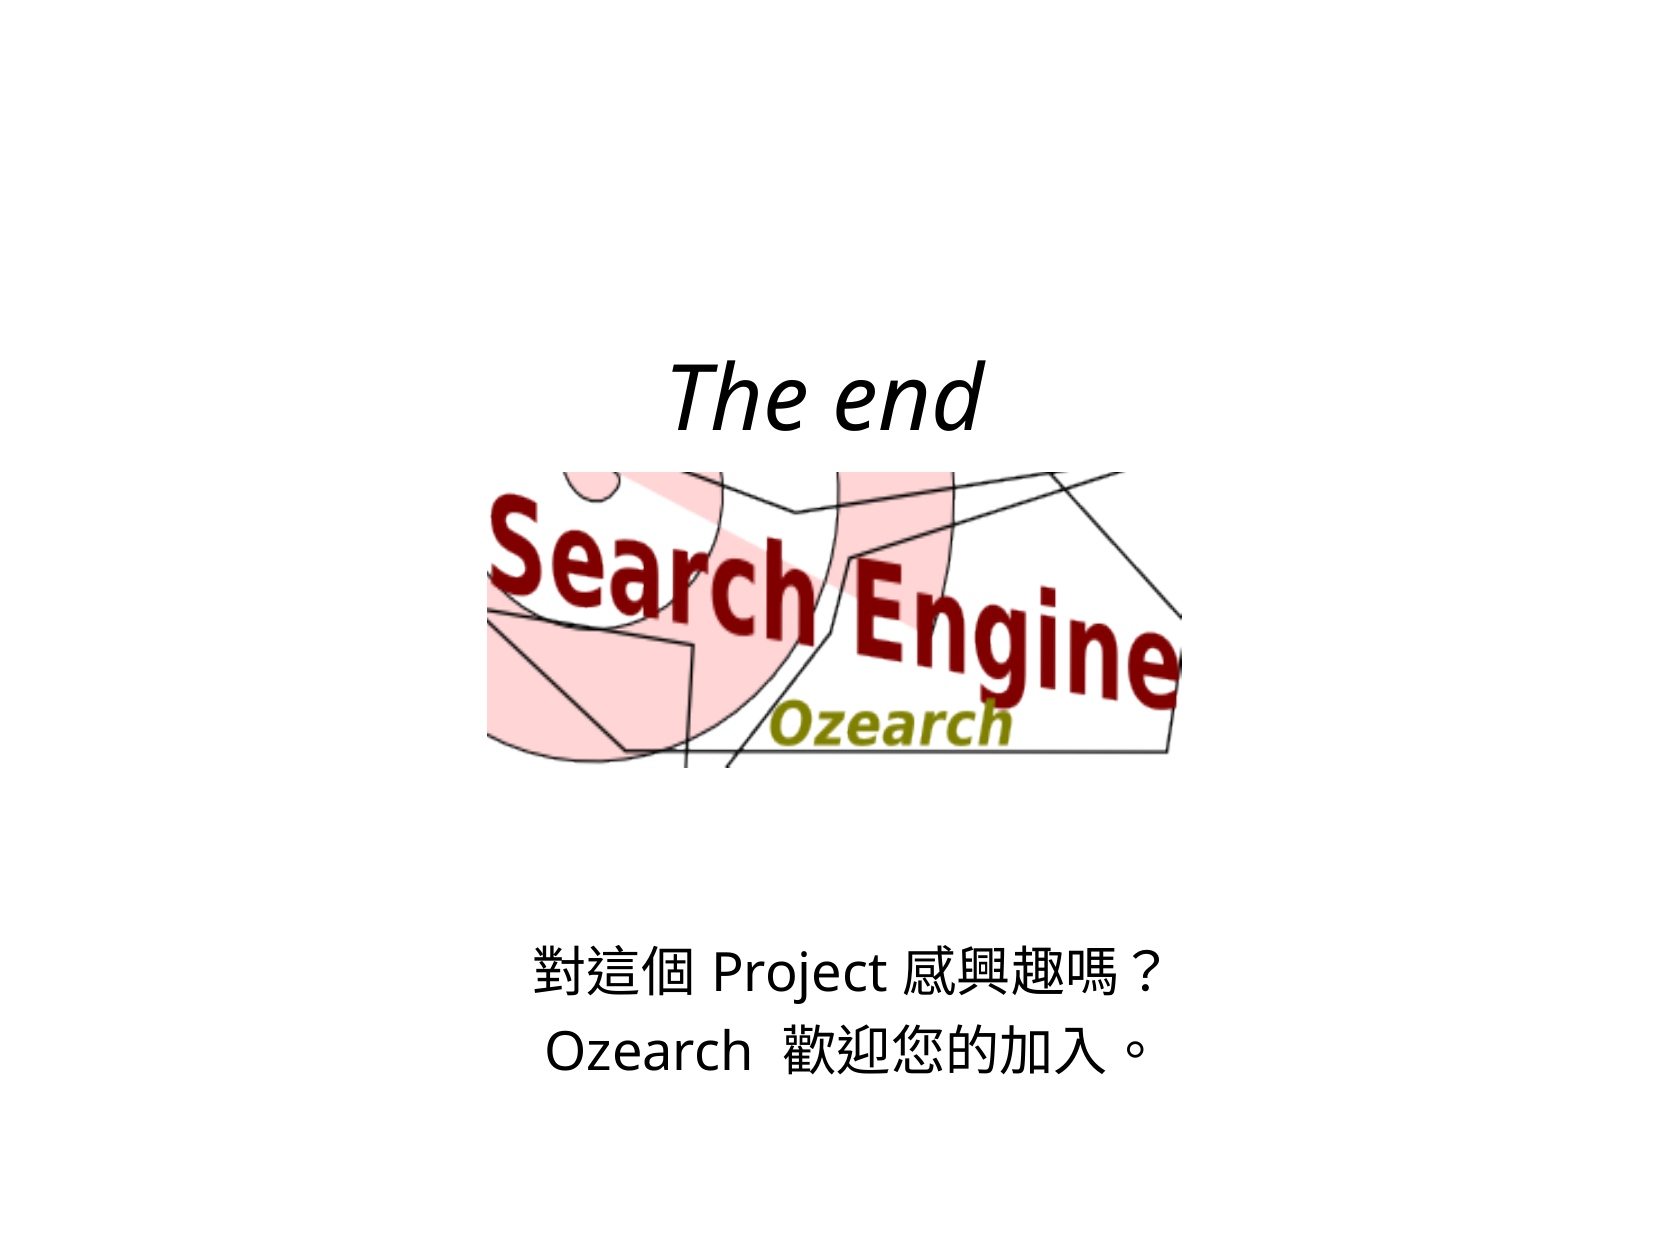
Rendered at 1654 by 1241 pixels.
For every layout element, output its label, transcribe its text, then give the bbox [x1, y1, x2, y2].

text_box 對這個Project感興趣嗎？ Ozearch 歡迎您的加入。 [442, 921, 1264, 1063]
text_box The end [649, 324, 1006, 447]
picture [487, 472, 1182, 768]
